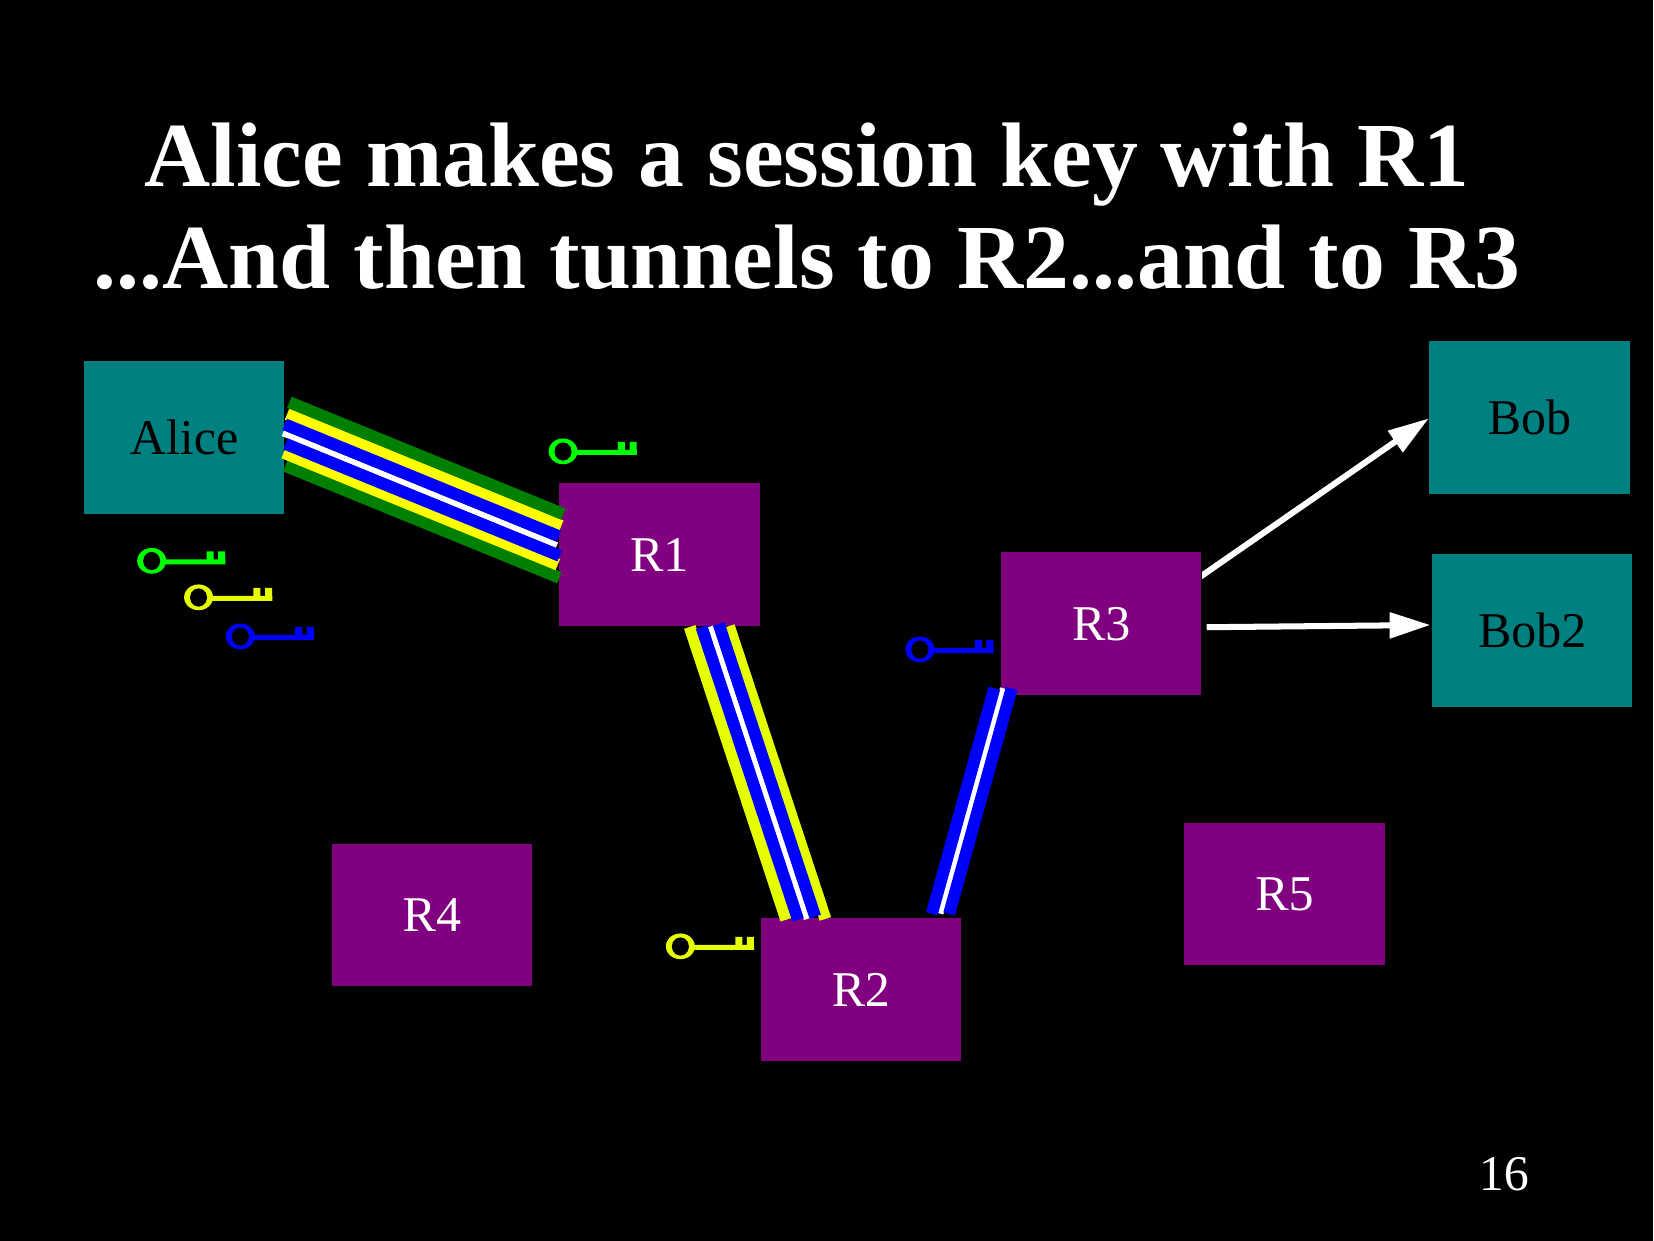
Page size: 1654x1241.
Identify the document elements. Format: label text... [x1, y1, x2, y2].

text_box R1 [558, 482, 761, 627]
text_box R3 [1000, 551, 1202, 696]
text_box [137, 547, 226, 574]
text_box R5 [1183, 822, 1386, 966]
text_box Bob2 [1431, 553, 1633, 708]
text_box [225, 623, 315, 650]
text_box Bob [1428, 340, 1631, 495]
text_box [184, 584, 273, 611]
text_box [548, 438, 637, 465]
text_box [665, 933, 755, 960]
text_box Alice [83, 360, 285, 515]
text_box R4 [331, 843, 533, 987]
text_box R2 [760, 917, 962, 1062]
title Alice makes a session key with R1 ...And then tunnels to R2...and to R3 [82, 86, 1534, 327]
text_box [905, 636, 994, 663]
